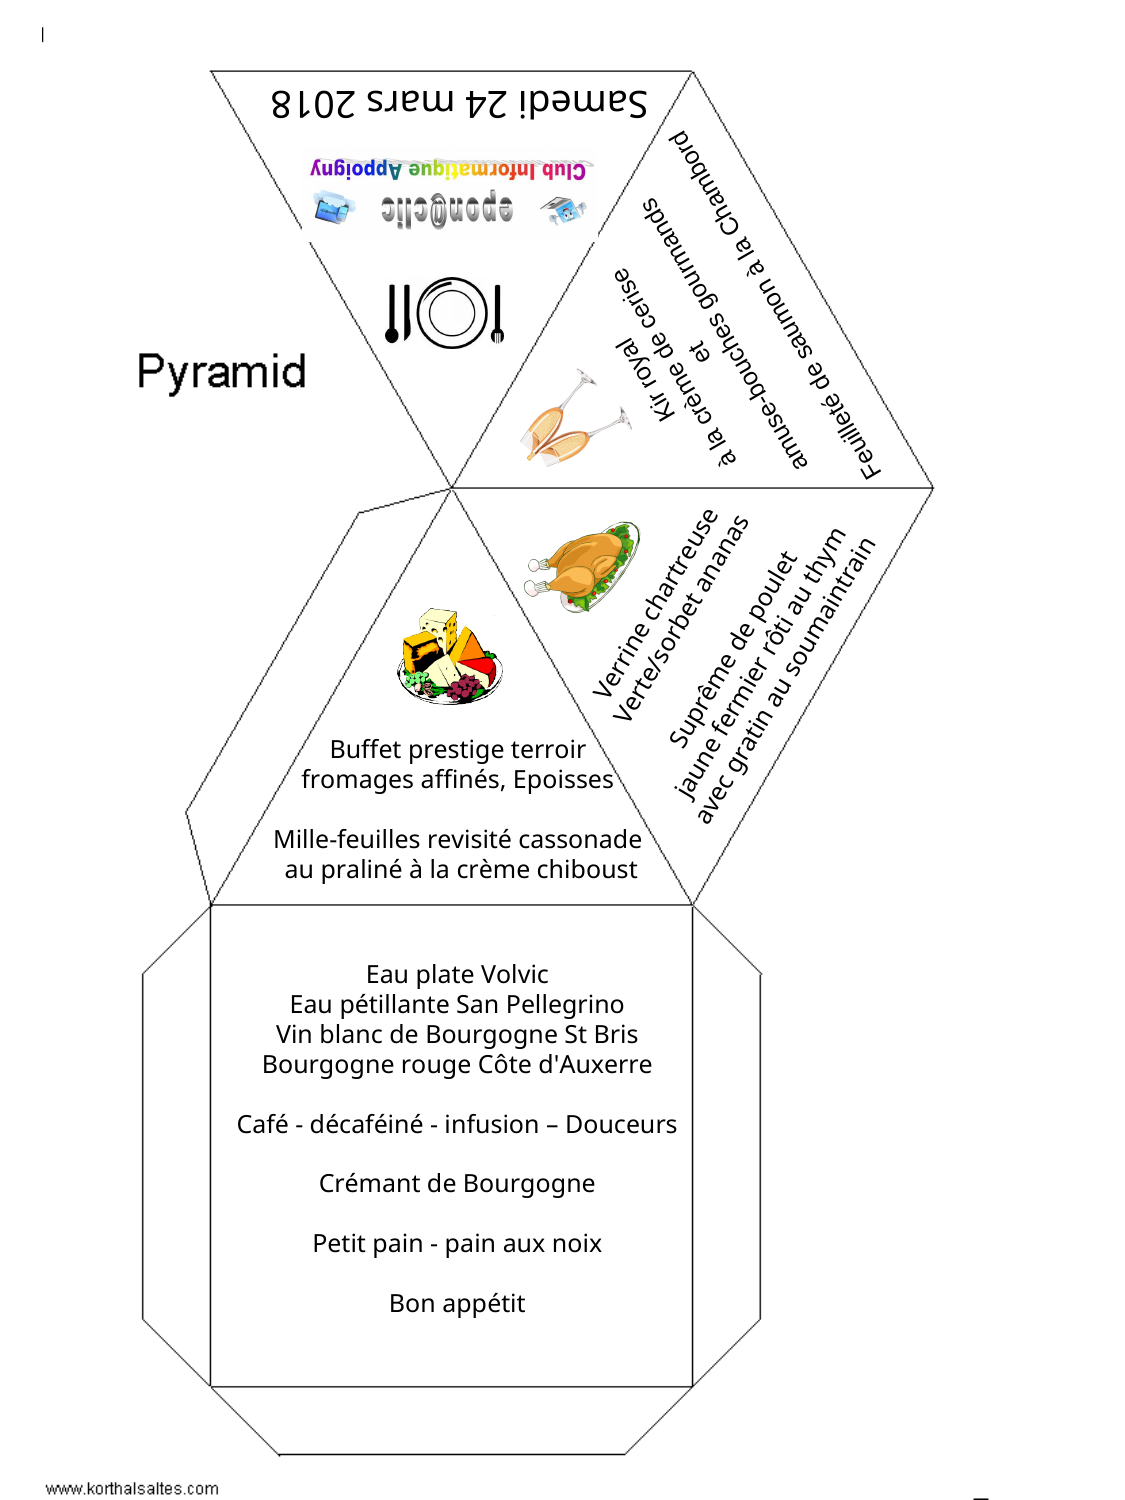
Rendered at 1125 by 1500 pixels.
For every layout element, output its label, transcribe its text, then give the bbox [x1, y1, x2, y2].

text_box Buffet prestige terroir fromages affinés, Epoisses Mille-feuilles revisité cassonade au praliné à la crème chiboust [258, 726, 658, 892]
text_box Kir royal à la crème de cerise et amuse-bouches gourmands Feuilleté de saumon à la Chambord [517, 109, 901, 509]
picture [42, 26, 990, 1500]
text_box Eau plate Volvic Eau pétillante San Pellegrino Vin blanc de Bourgogne St Bris Bourgogne rouge Côte d'Auxerre Café - décaféiné - infusion – Douceurs Crémant de Bourgogne Petit pain - pain aux noix Bon appétit [220, 950, 696, 1326]
text_box Verrine chartreuse Verte/sorbet ananas Suprême de poulet jaune fermier rôti au thym avec gratin au soumaintrain [555, 436, 895, 846]
text_box Samedi 24 mars 2018 [255, 76, 663, 137]
